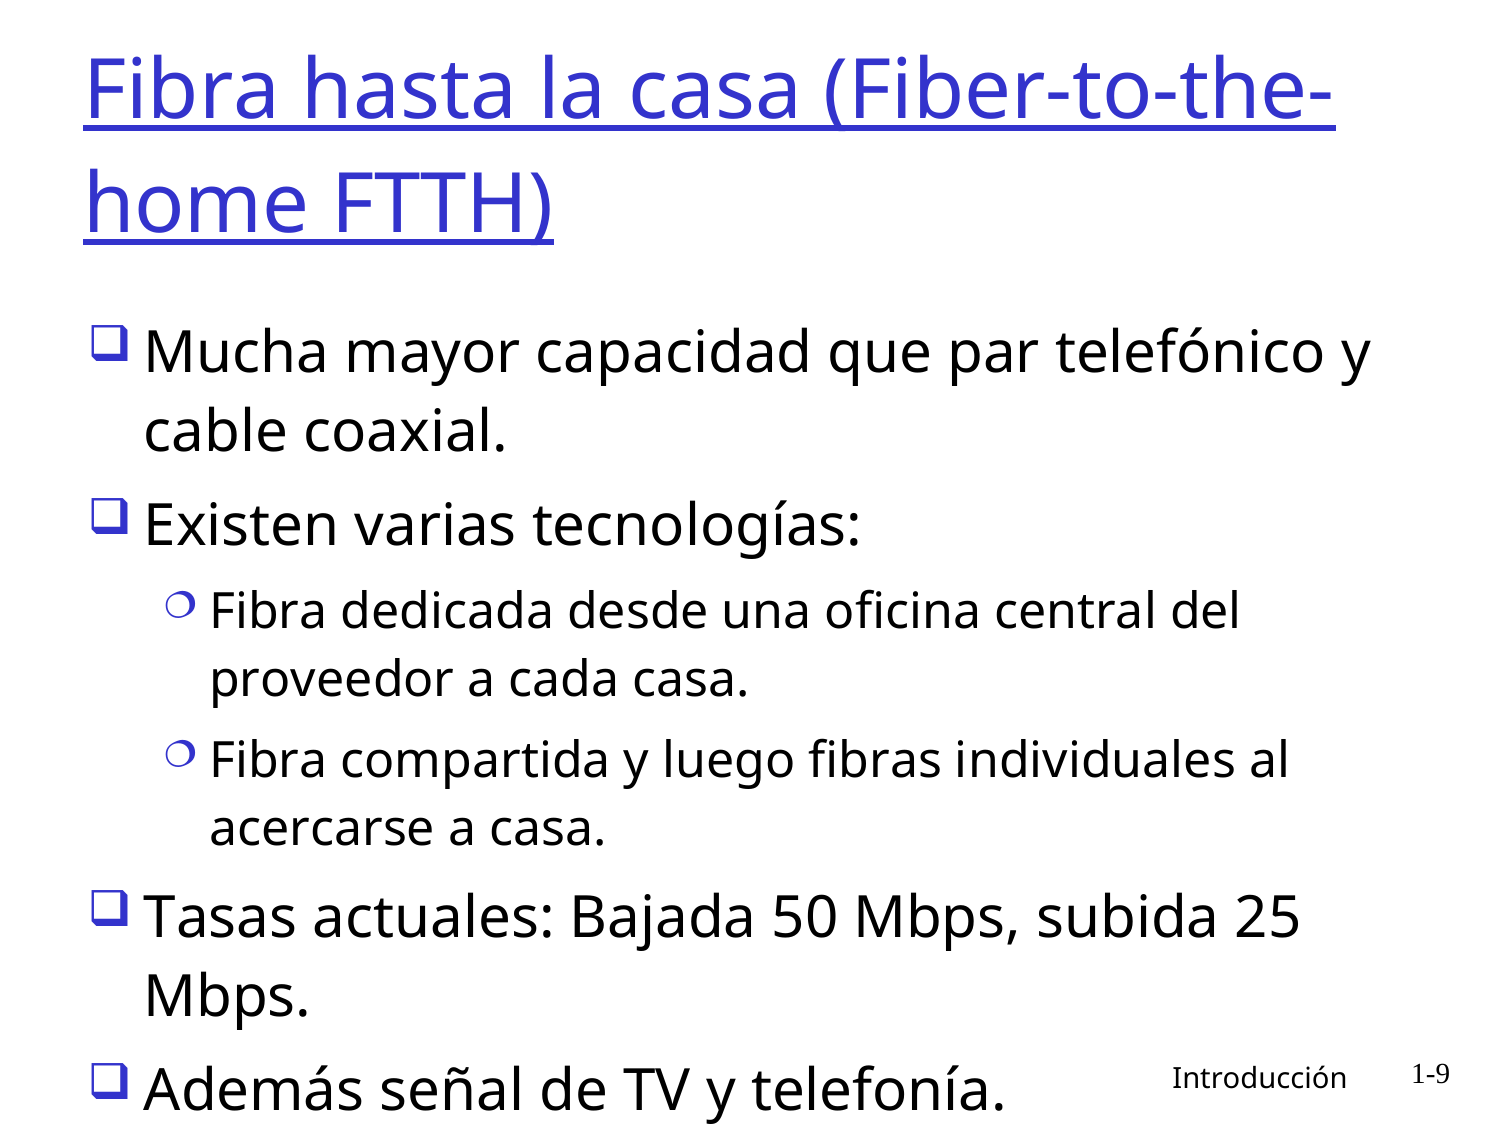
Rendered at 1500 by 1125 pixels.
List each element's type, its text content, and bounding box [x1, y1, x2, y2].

list Mucha mayor capacidad que par telefónico y cable coaxial. Existen varias tecnologías: Fibra dedicada desde una oficina central del proveedor a cada casa. Fibra compartida y luego fibras individuales al acercarse a casa. Tasas actuales: Bajada 50 Mbps, subida 25 Mbps. Además señal de TV y telefonía. (http://espanol.verizon.com/enes/) [87, 310, 1463, 1094]
title Fibra hasta la casa (Fiber-to-the-home FTTH) [83, 34, 1459, 252]
